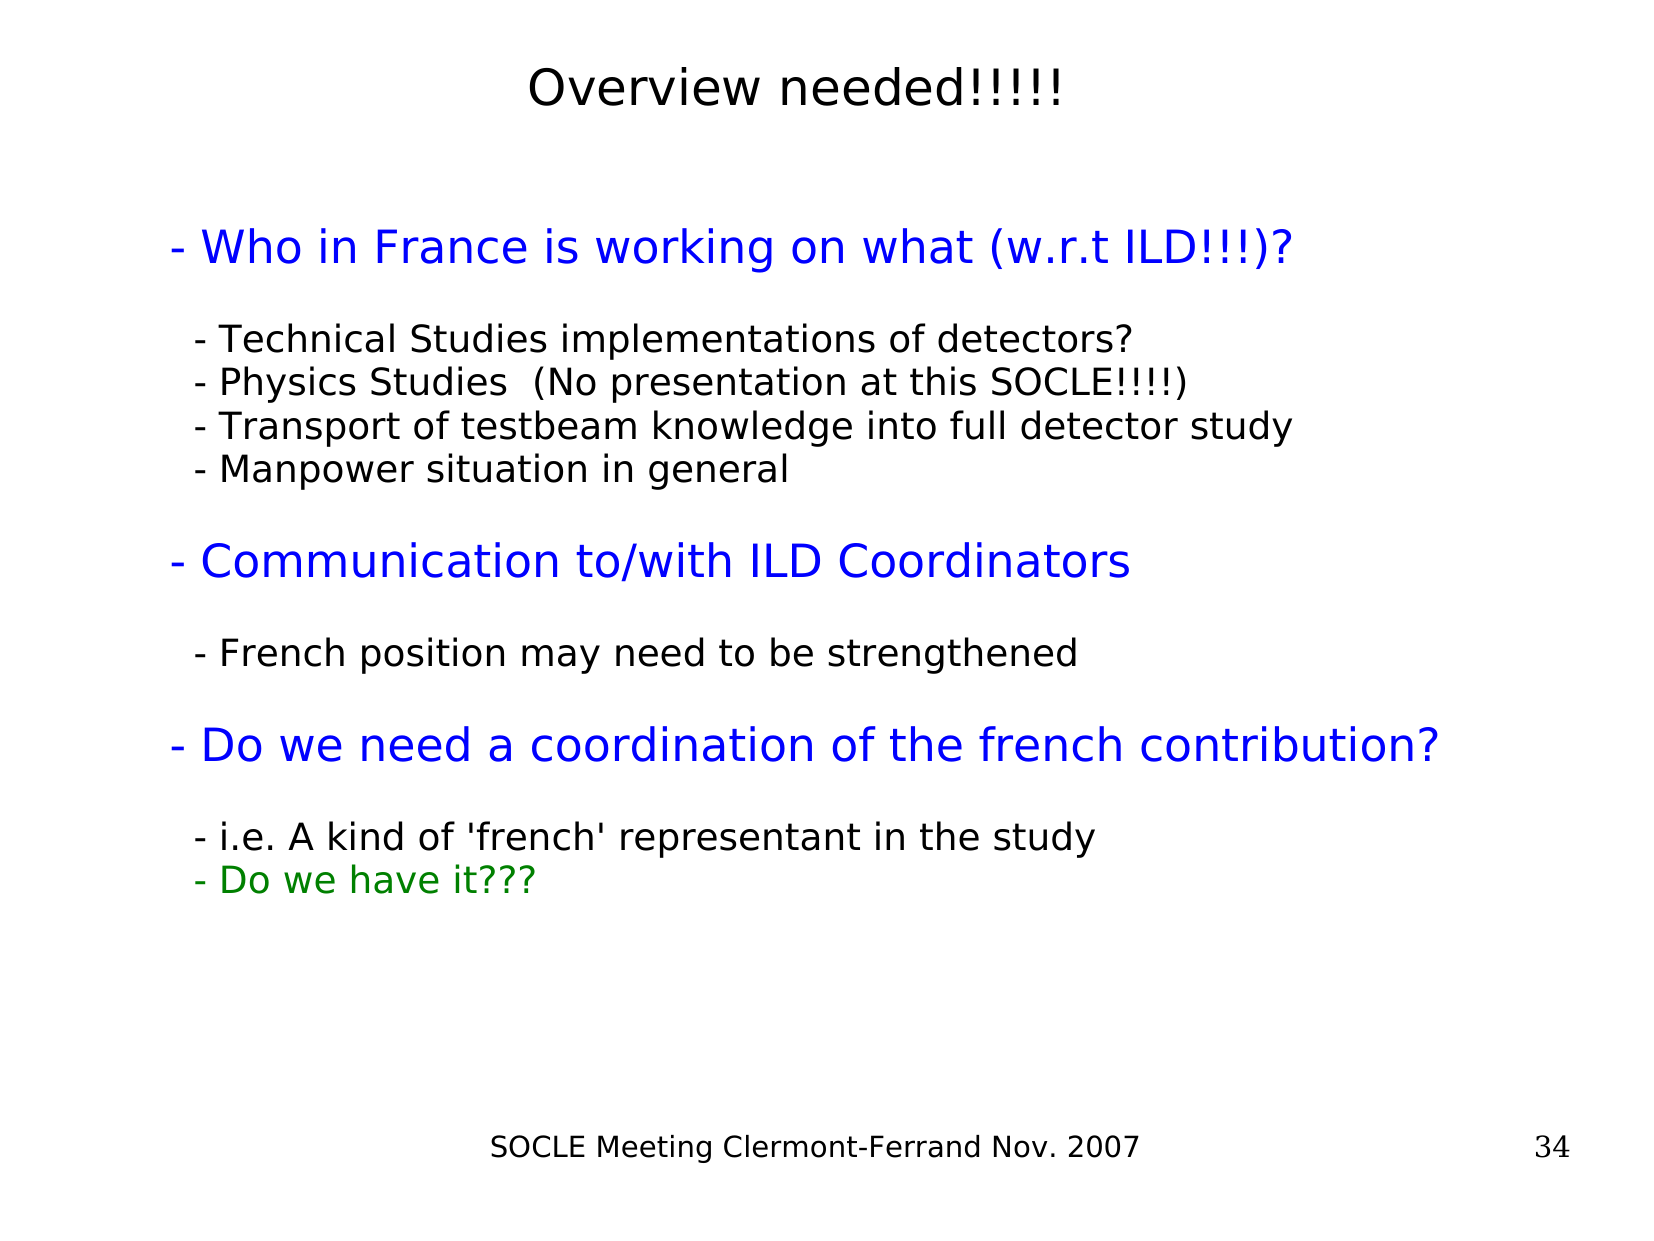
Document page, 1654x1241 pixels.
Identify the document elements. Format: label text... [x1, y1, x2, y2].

text_box Overview needed!!!!! [513, 51, 1071, 125]
text_box - Who in France is working on what (w.r.t ILD!!!)? - Technical Studies implementations of detectors? - Physics Studies (No presentation at this SOCLE!!!!) - Transport of testbeam knowledge into full detector study - Manpower situation in general - Communication to/with ILD Coordinators - French position may need to be strengthened - Do we need a coordination of the french contribution? - i.e. A kind of 'french' representant in the study - Do we have it??? [154, 213, 1446, 911]
